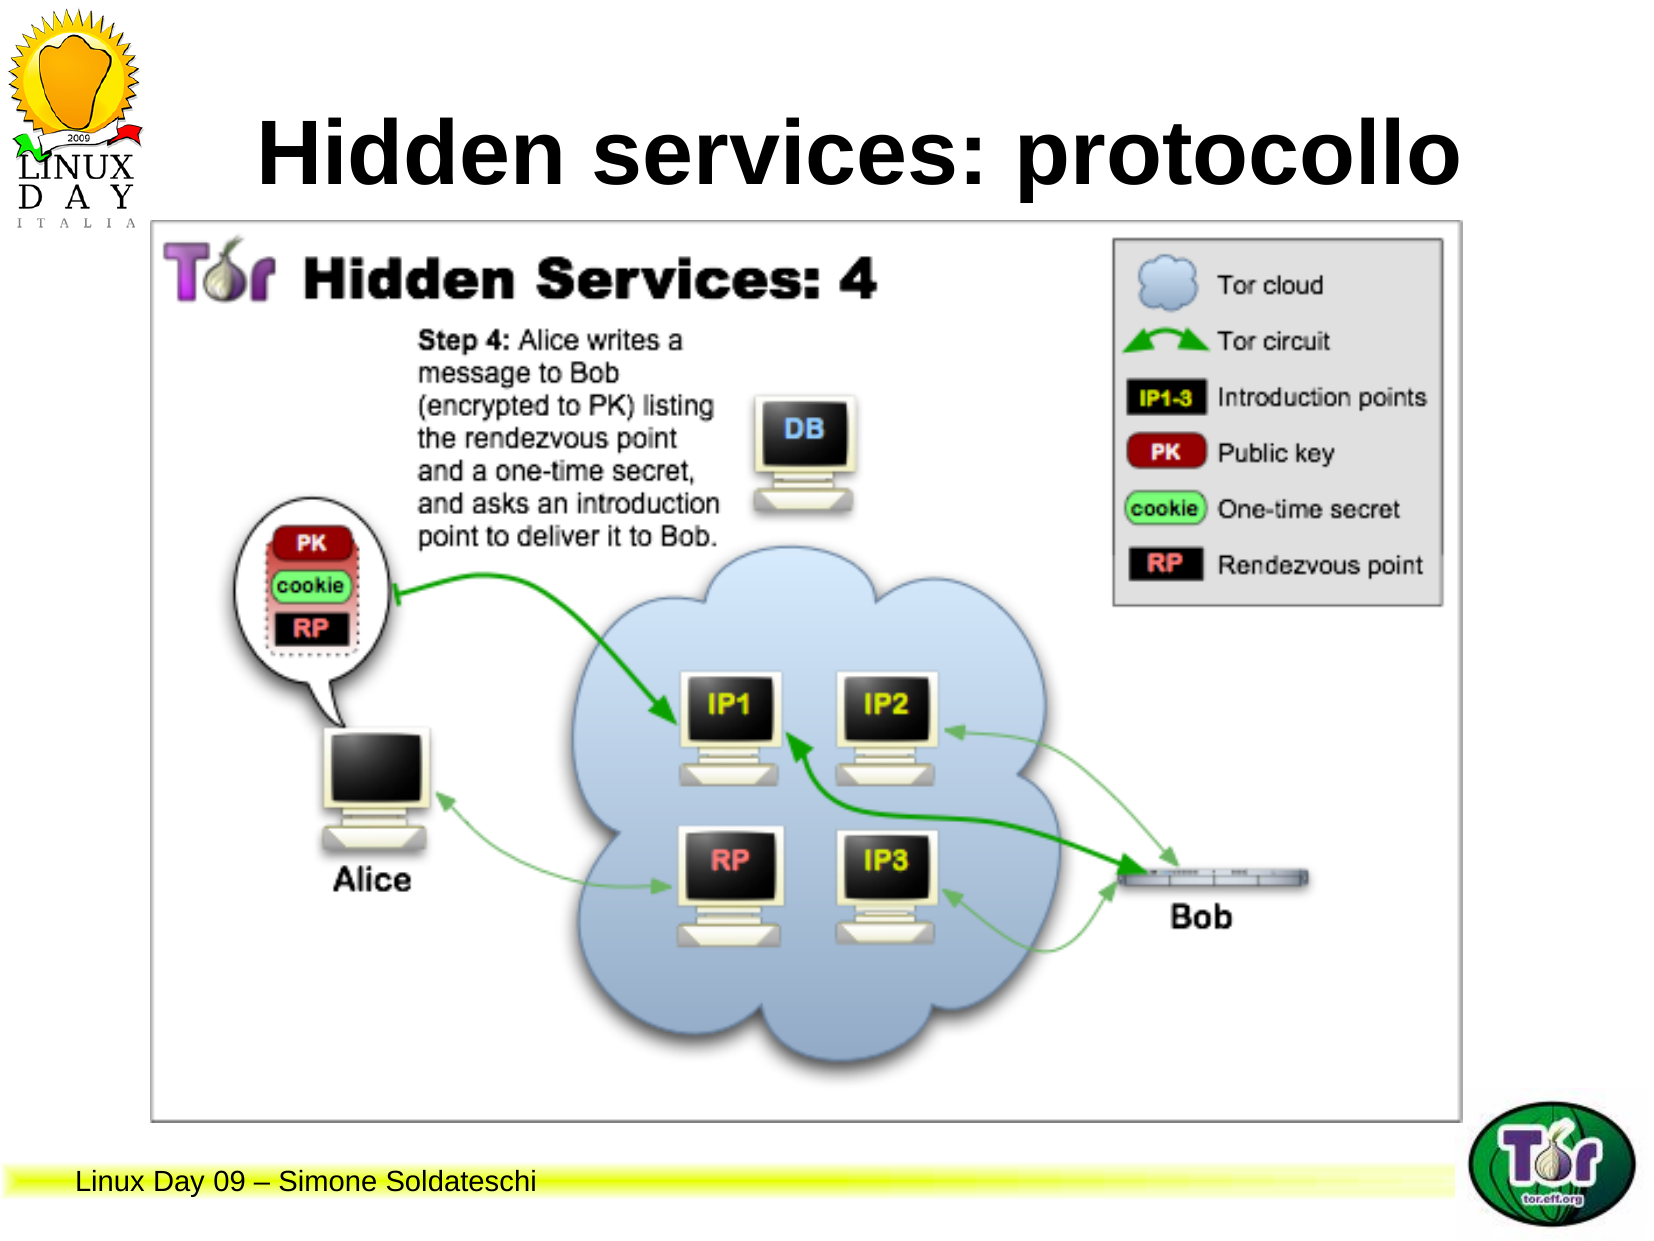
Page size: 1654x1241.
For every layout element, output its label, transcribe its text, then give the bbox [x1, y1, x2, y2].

title Hidden services: protocollo [150, 49, 1571, 257]
picture [0, 0, 1650, 1241]
